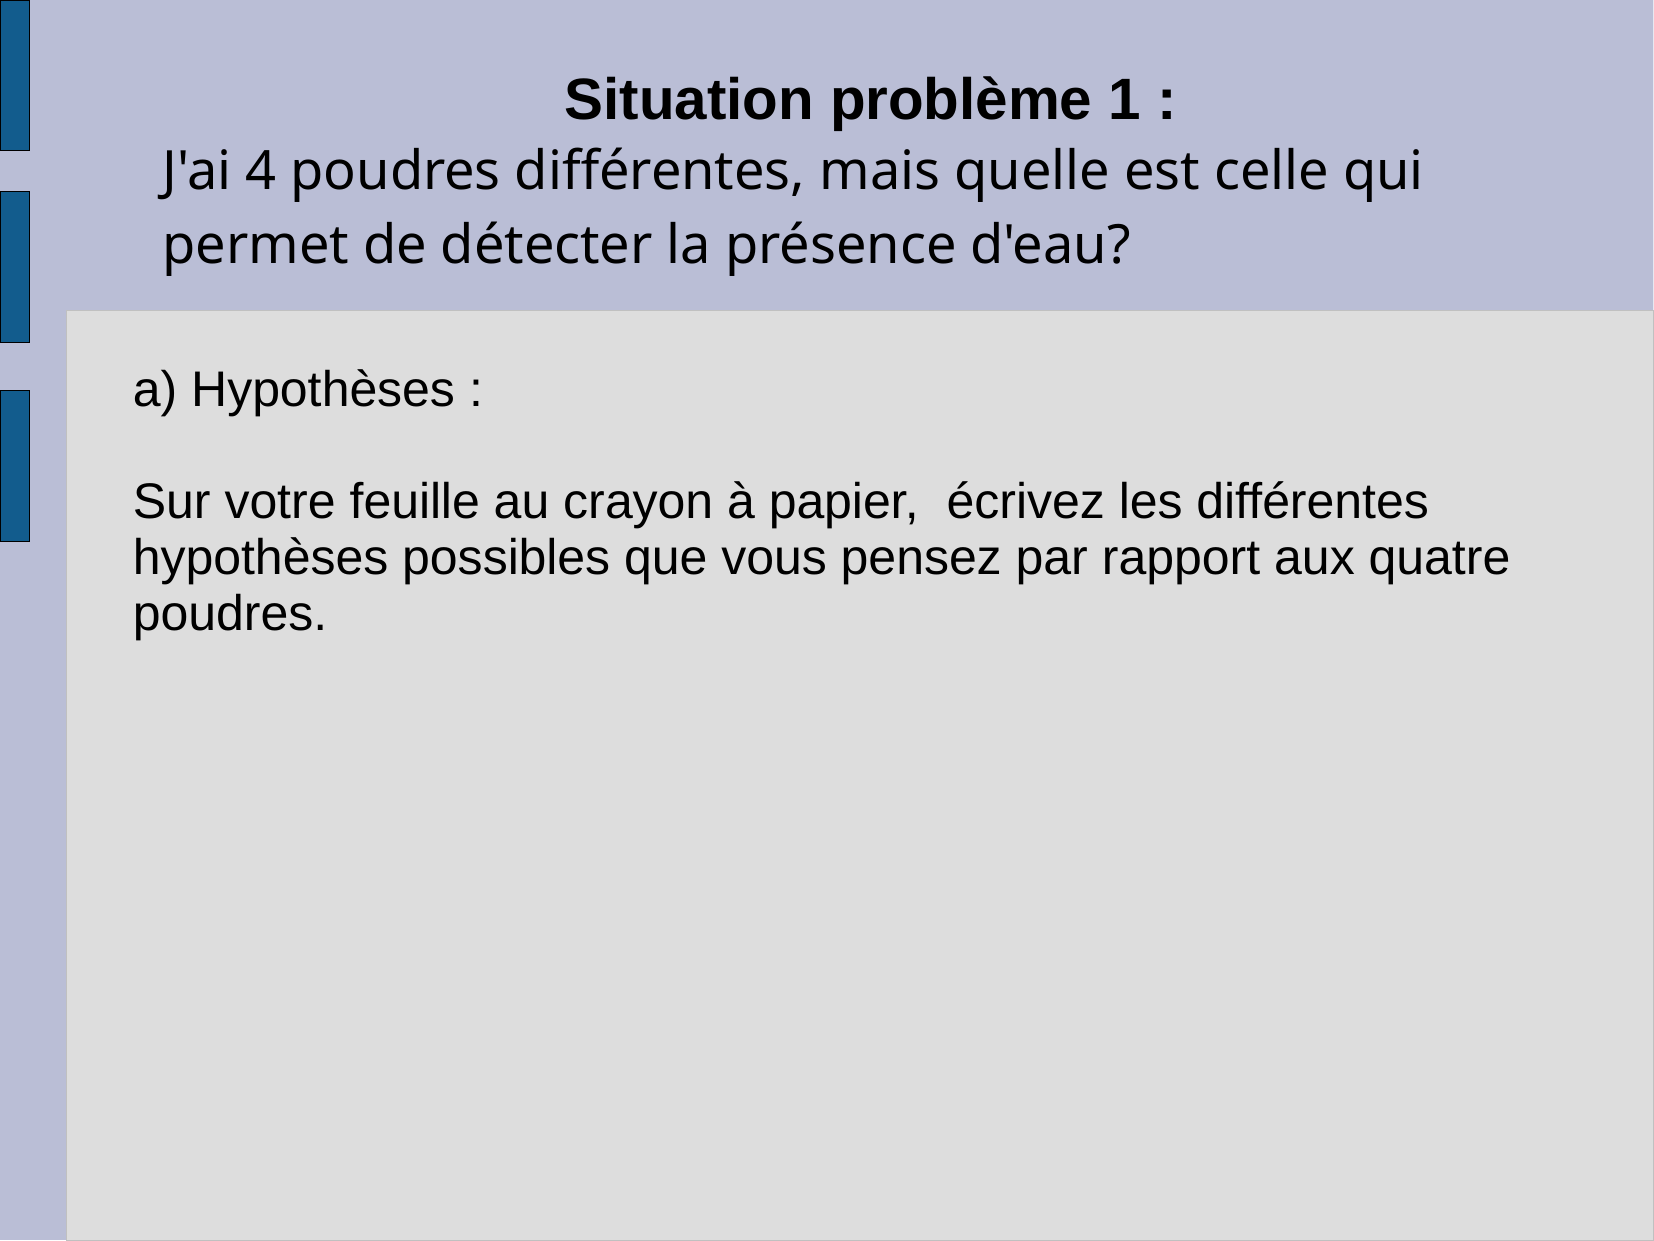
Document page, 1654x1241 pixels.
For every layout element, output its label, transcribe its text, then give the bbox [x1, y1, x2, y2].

text_box Situation problème 1 : J'ai 4 poudres différentes, mais quelle est celle qui permet de détecter la présence d'eau? [147, 59, 1595, 292]
text_box a) Hypothèses : Sur votre feuille au crayon à papier, écrivez les différentes hypothèses possibles que vous pensez par rapport aux quatre poudres. [118, 354, 1565, 927]
